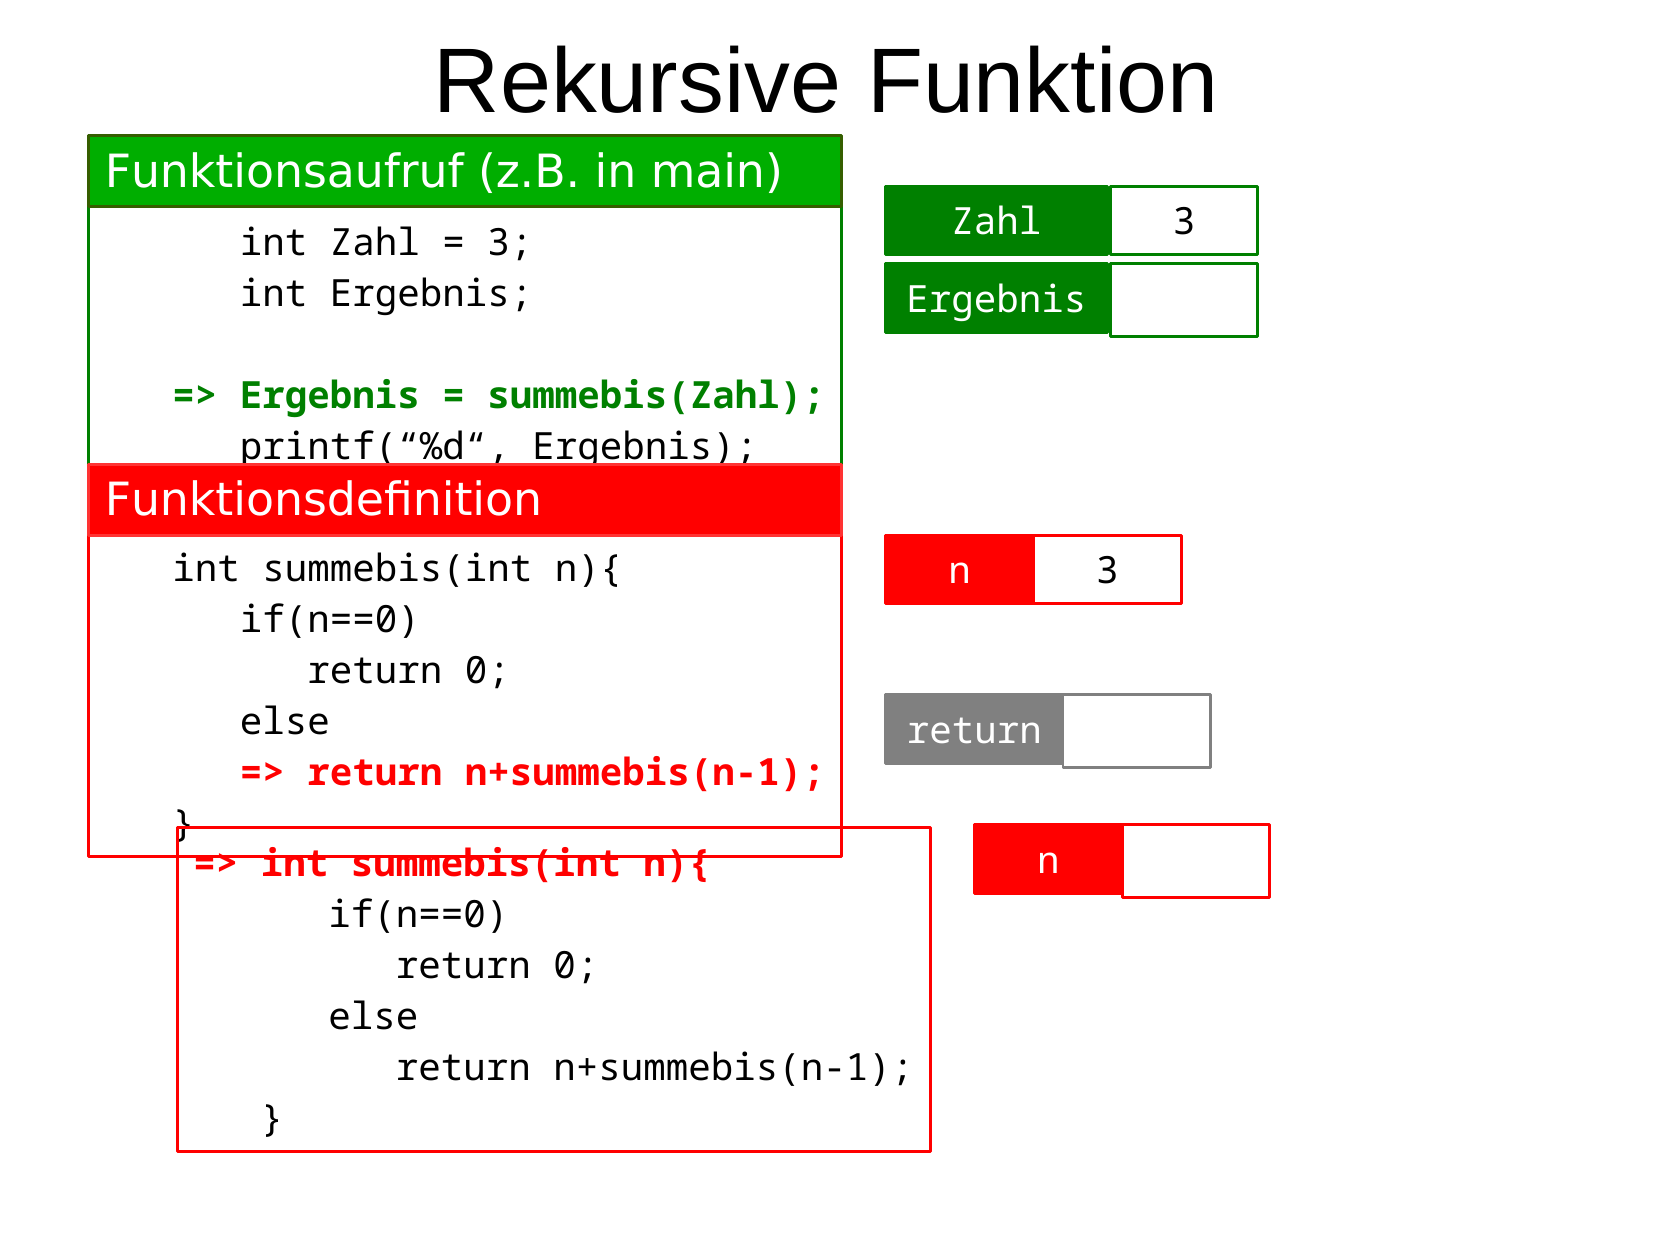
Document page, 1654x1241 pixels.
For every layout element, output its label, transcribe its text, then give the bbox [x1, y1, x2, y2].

text_box int Zahl = 3; int Ergebnis; => Ergebnis = summebis(Zahl); printf(“%d“, Ergebnis); [88, 208, 842, 443]
text_box Zahl [885, 186, 1108, 248]
text_box n [974, 824, 1121, 886]
text_box [1062, 694, 1211, 756]
text_box int summebis(int n){ if(n==0) return 0; else => return n+summebis(n-1); } [88, 537, 842, 812]
text_box [1110, 263, 1258, 325]
text_box 3 [1110, 186, 1258, 248]
text_box [1122, 824, 1270, 886]
text_box Ergebnis [885, 263, 1108, 325]
text_box 3 [1033, 535, 1182, 597]
text_box n [885, 535, 1032, 597]
text_box return [885, 694, 1062, 756]
text_box Funktionsaufruf (z.B. in main) [88, 139, 842, 207]
title Rekursive Funktion [82, 24, 1571, 139]
text_box => int summebis(int n){ if(n==0) return 0; else return n+summebis(n-1); } [177, 827, 931, 1107]
text_box Funktionsdefinition [88, 464, 842, 536]
